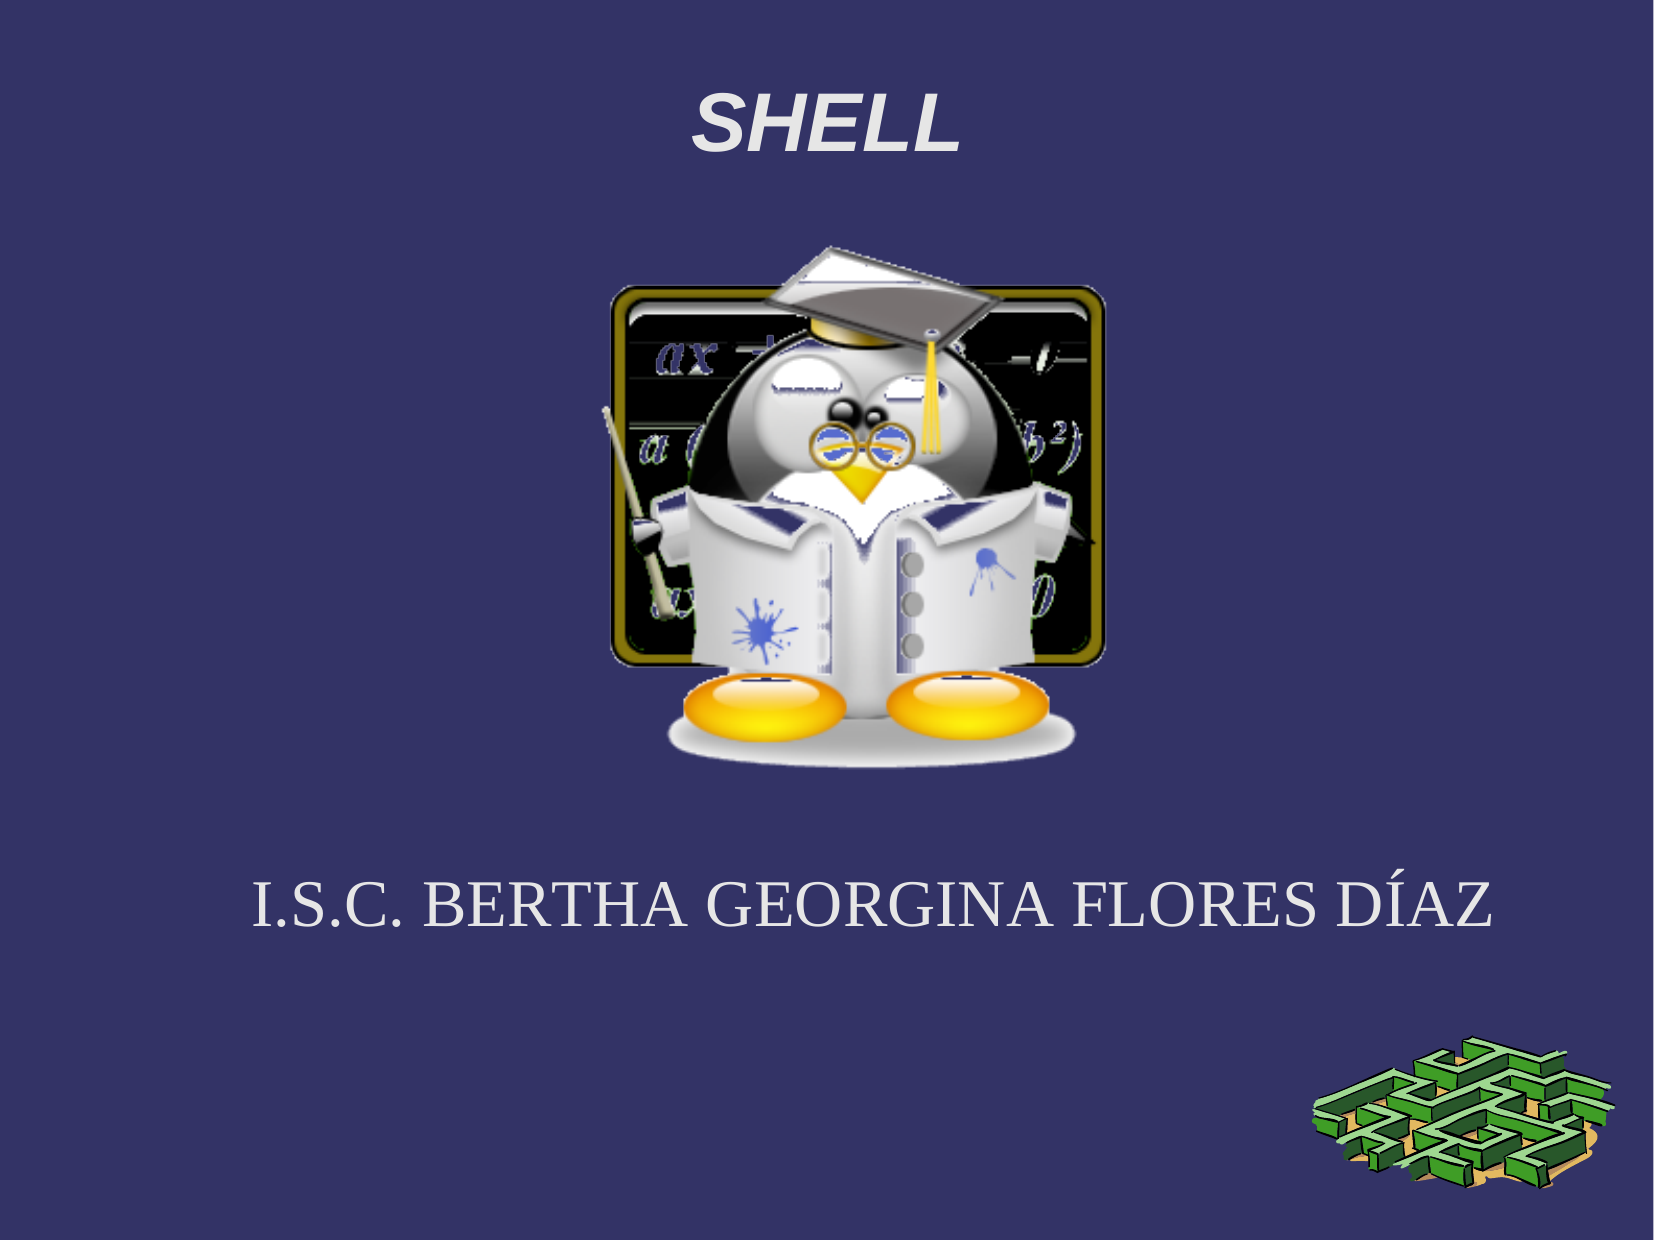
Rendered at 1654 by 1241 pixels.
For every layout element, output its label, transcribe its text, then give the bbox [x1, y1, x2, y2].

title SHELL [121, 19, 1534, 227]
picture [588, 240, 1123, 774]
subtitle I.S.C. BERTHA GEORGINA FLORES DÍAZ [178, 364, 1570, 1147]
